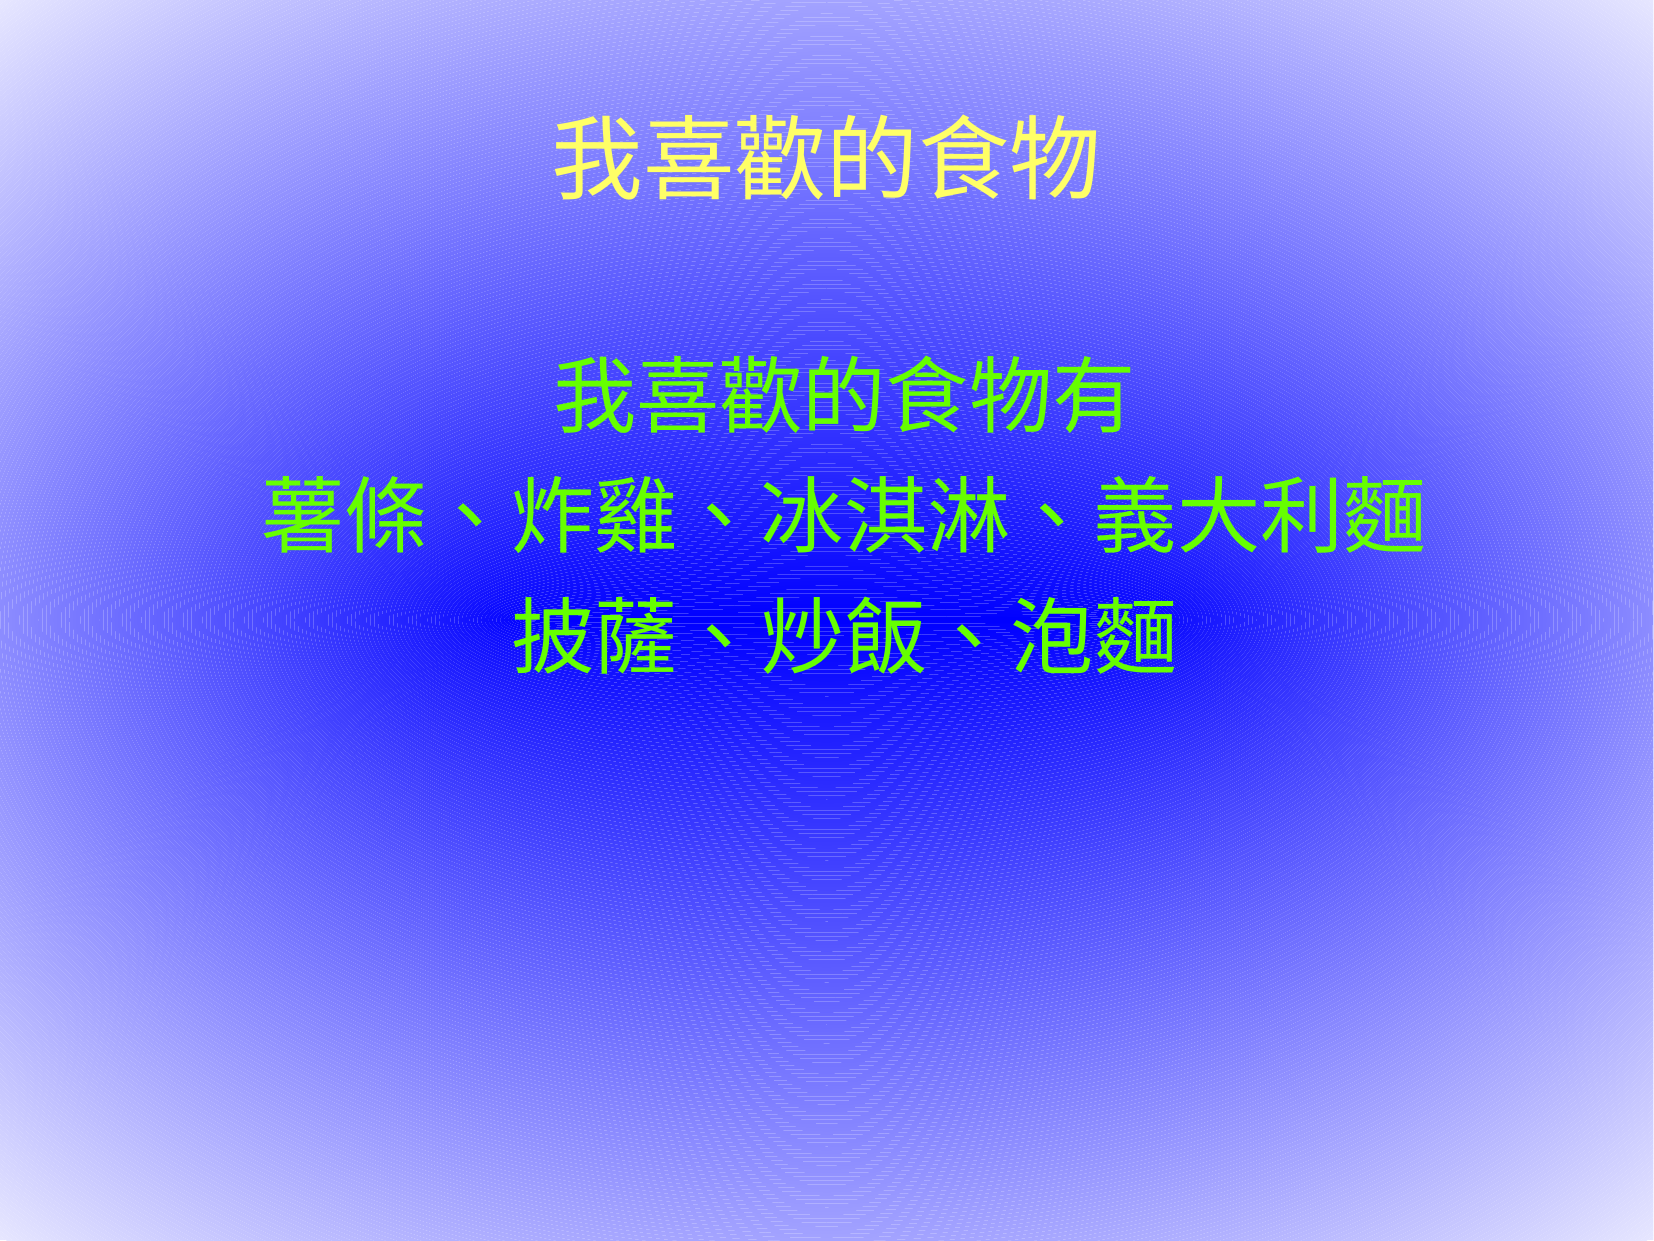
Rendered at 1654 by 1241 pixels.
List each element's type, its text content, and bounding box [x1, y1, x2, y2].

subtitle 我喜歡的食物有 薯條、炸雞、冰淇淋、義大利麵 披薩、炒飯、泡麵 [82, 290, 1571, 1010]
title 我喜歡的食物 [82, 49, 1571, 257]
